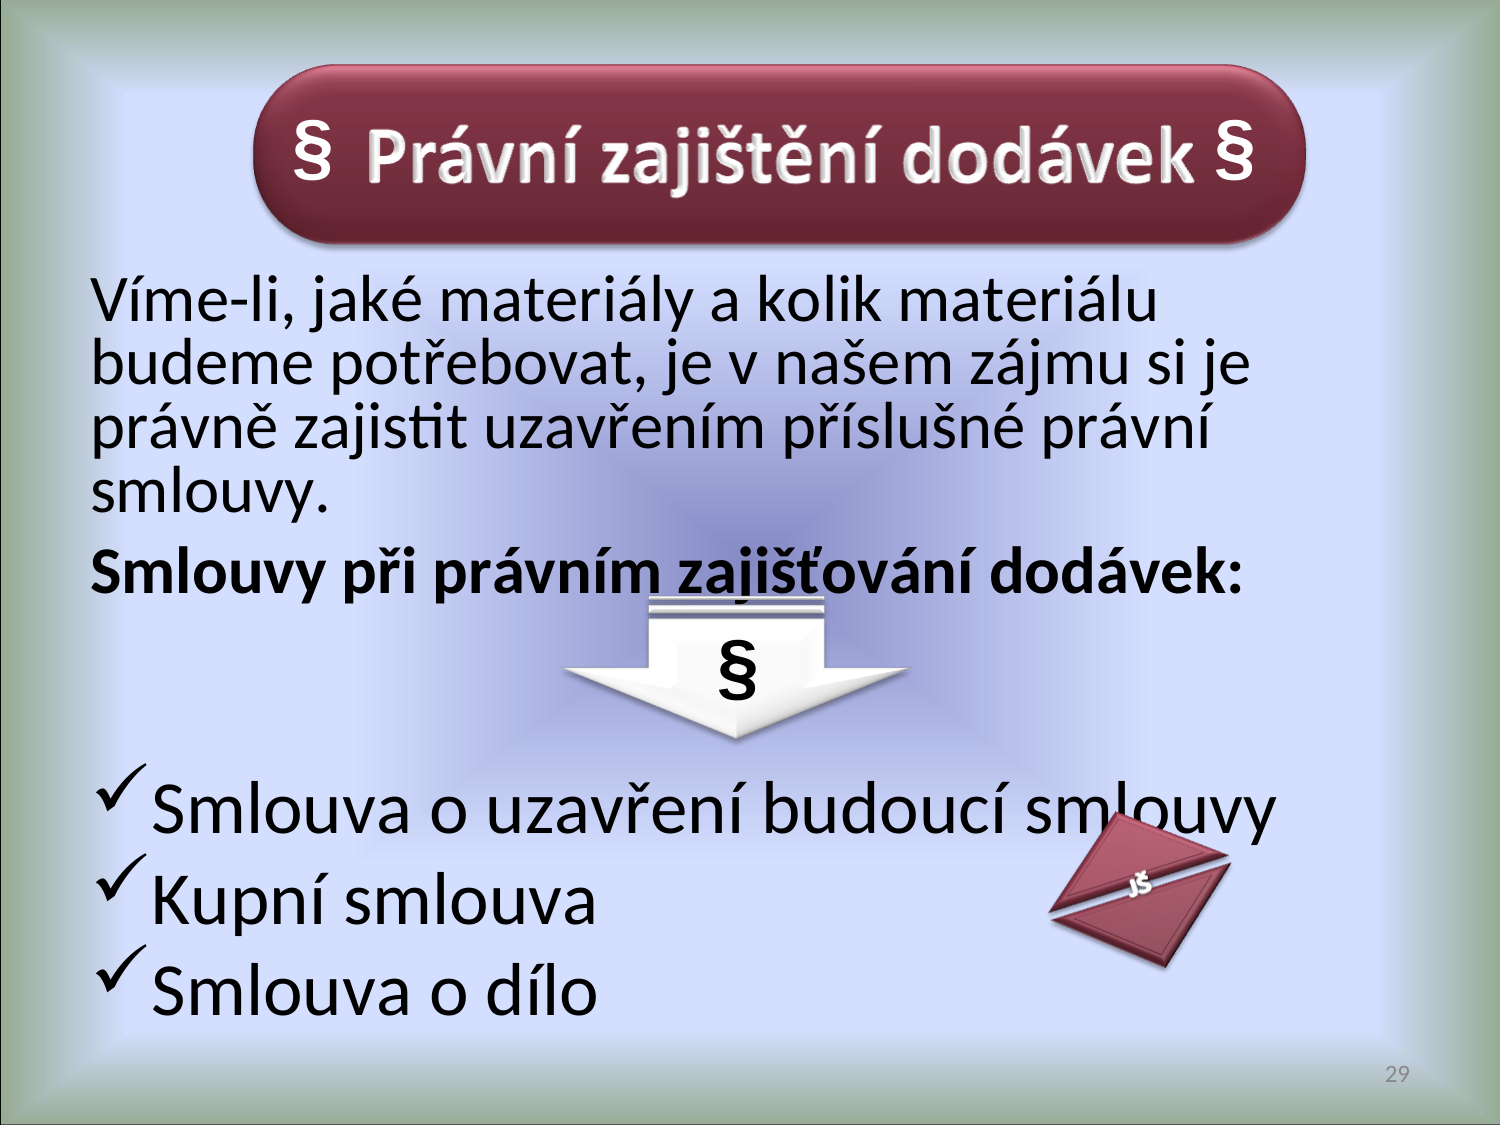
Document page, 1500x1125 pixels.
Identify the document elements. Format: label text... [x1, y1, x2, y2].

list Víme-li, jaké materiály a kolik materiálu budeme potřebovat, je v našem zájmu si je právně zajistit uzavřením příslušné právní smlouvy. Smlouvy při právním zajišťování dodávek: Smlouva o uzavření budoucí smlouvy Kupní smlouva Smlouva o dílo [75, 262, 1426, 1125]
text_box <číslo> [1074, 1042, 1426, 1103]
picture [0, 0, 1500, 1125]
text_box § [703, 609, 775, 715]
picture [1033, 799, 1243, 986]
text_box § [278, 90, 350, 196]
text_box § [1199, 90, 1271, 196]
picture [551, 591, 922, 753]
